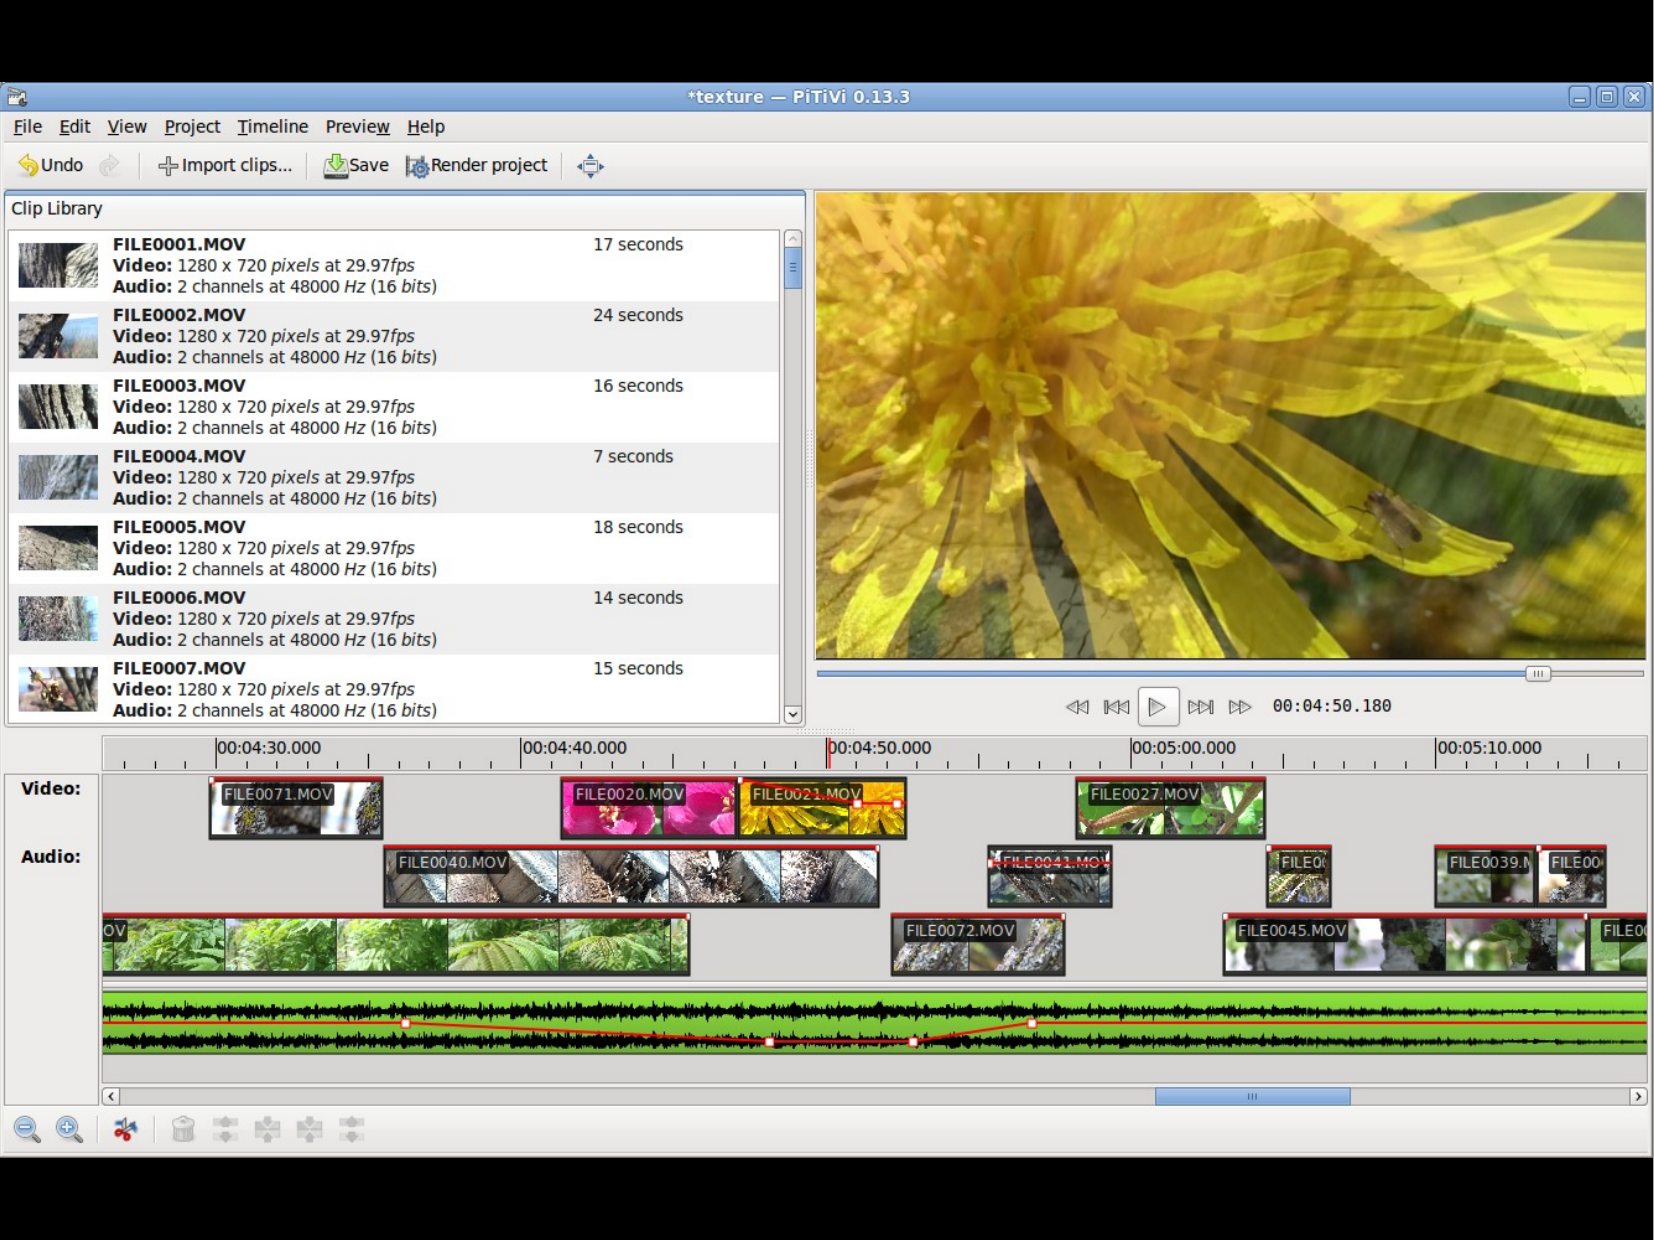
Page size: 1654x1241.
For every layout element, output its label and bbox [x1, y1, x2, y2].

picture [0, 82, 1653, 1158]
